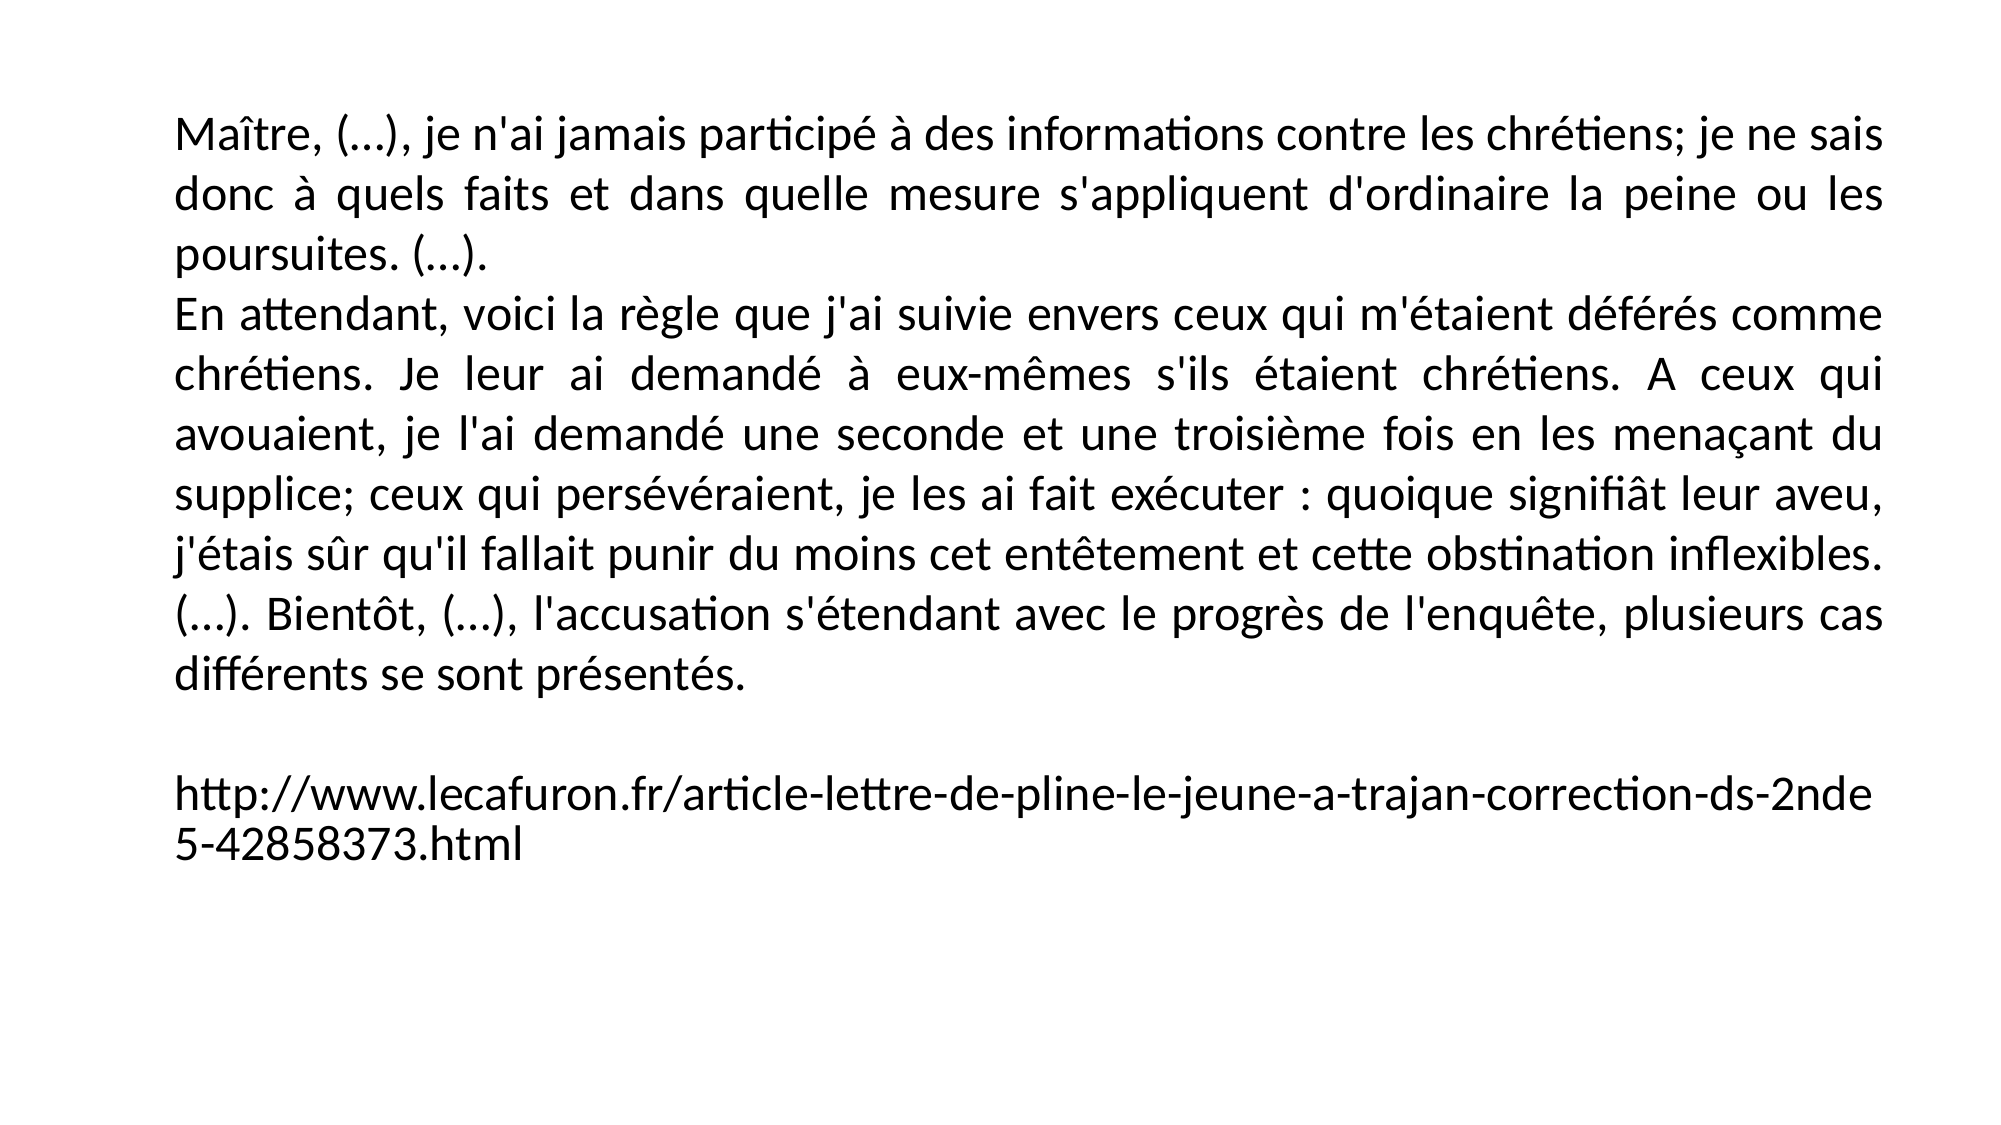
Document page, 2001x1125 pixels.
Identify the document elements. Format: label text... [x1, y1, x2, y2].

text_box Maître, (…), je n'ai jamais participé à des informations contre les chrétiens; je ne sais donc à quels faits et dans quelle mesure s'appliquent d'ordinaire la peine ou les poursuites. (…). En attendant, voici la règle que j'ai suivie envers ceux qui m'étaient déférés comme chrétiens. Je leur ai demandé à eux-mêmes s'ils étaient chrétiens. A ceux qui avouaient, je l'ai demandé une seconde et une troisième fois en les menaçant du supplice; ceux qui persévéraient, je les ai fait exécuter : quoique signifiât leur aveu, j'étais sûr qu'il fallait punir du moins cet entêtement et cette obstination inflexibles. (…). Bientôt, (…), l'accusation s'étendant avec le progrès de l'enquête, plusieurs cas différents se sont présentés. http://www.lecafuron.fr/article-lettre-de-pline-le-jeune-a-trajan-correction-ds-2nde5-42858373.html [159, 92, 1900, 896]
